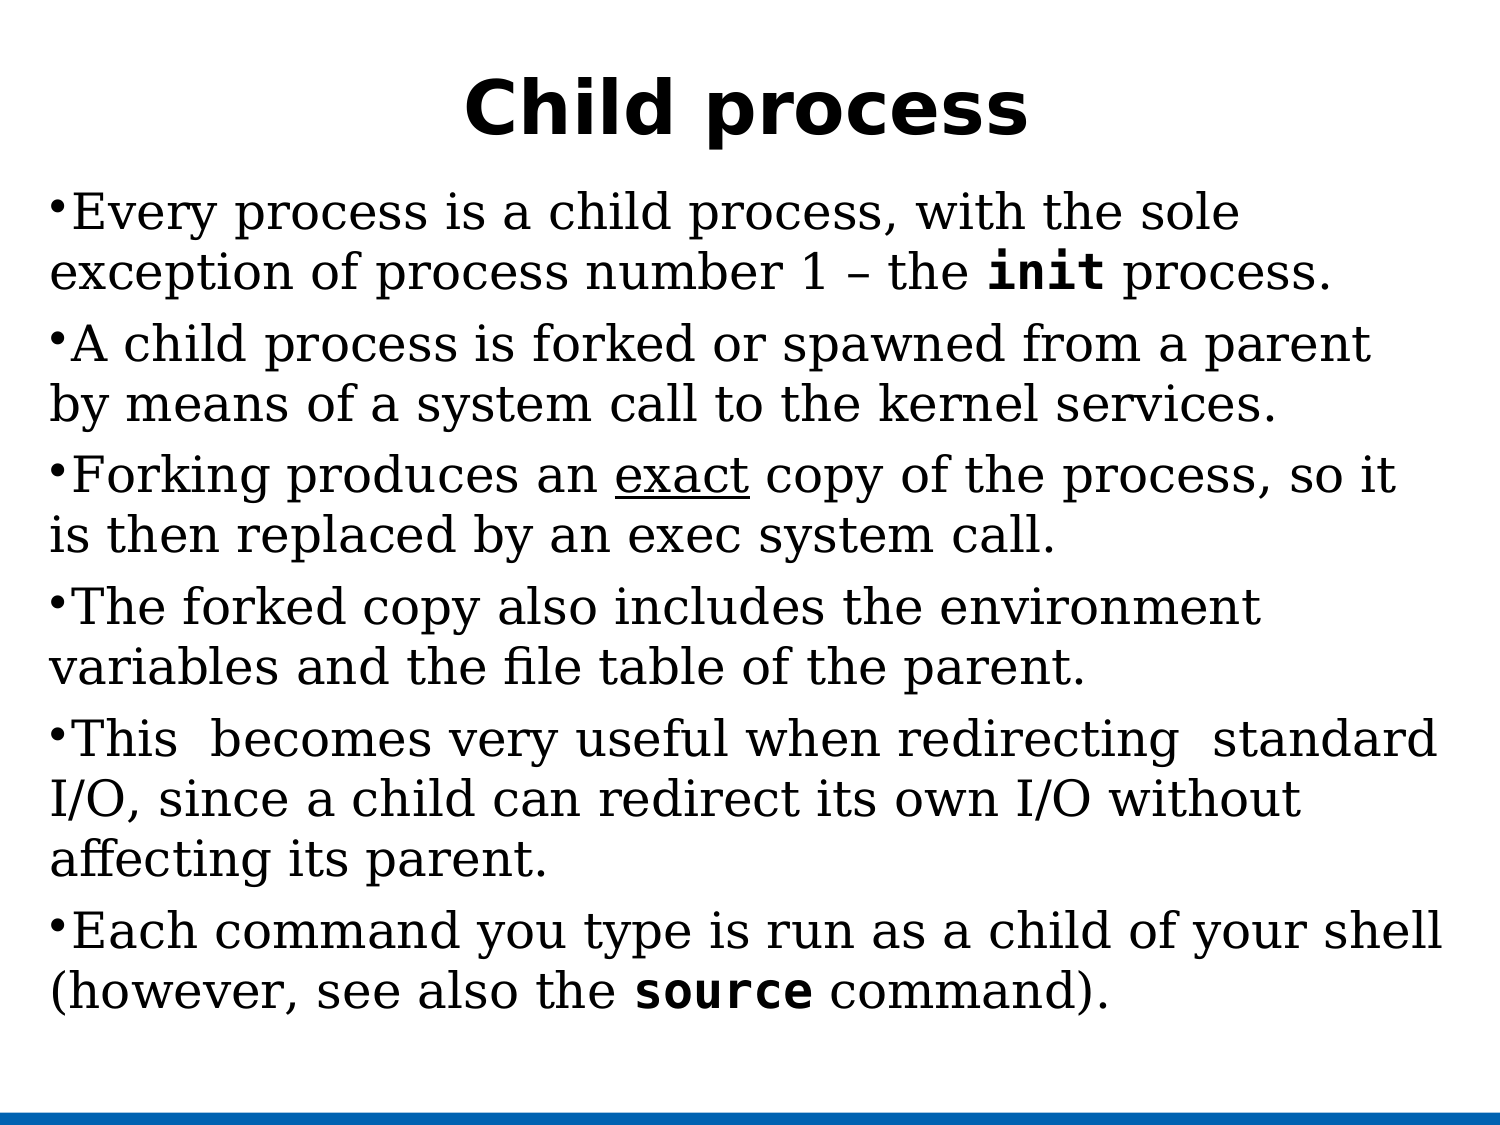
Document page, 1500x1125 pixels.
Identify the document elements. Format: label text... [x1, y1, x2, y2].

text_box Child process Every process is a child process, with the sole exception of process number 1 – the init process. A child process is forked or spawned from a parent by means of a system call to the kernel services. Forking produces an exact copy of the process, so it is then replaced by an exec system call. The forked copy also includes the environment variables and the file table of the parent. This becomes very useful when redirecting standard I/O, since a child can redirect its own I/O without affecting its parent. Each command you type is run as a child of your shell (however, see also the source command). [34, 51, 1460, 1060]
